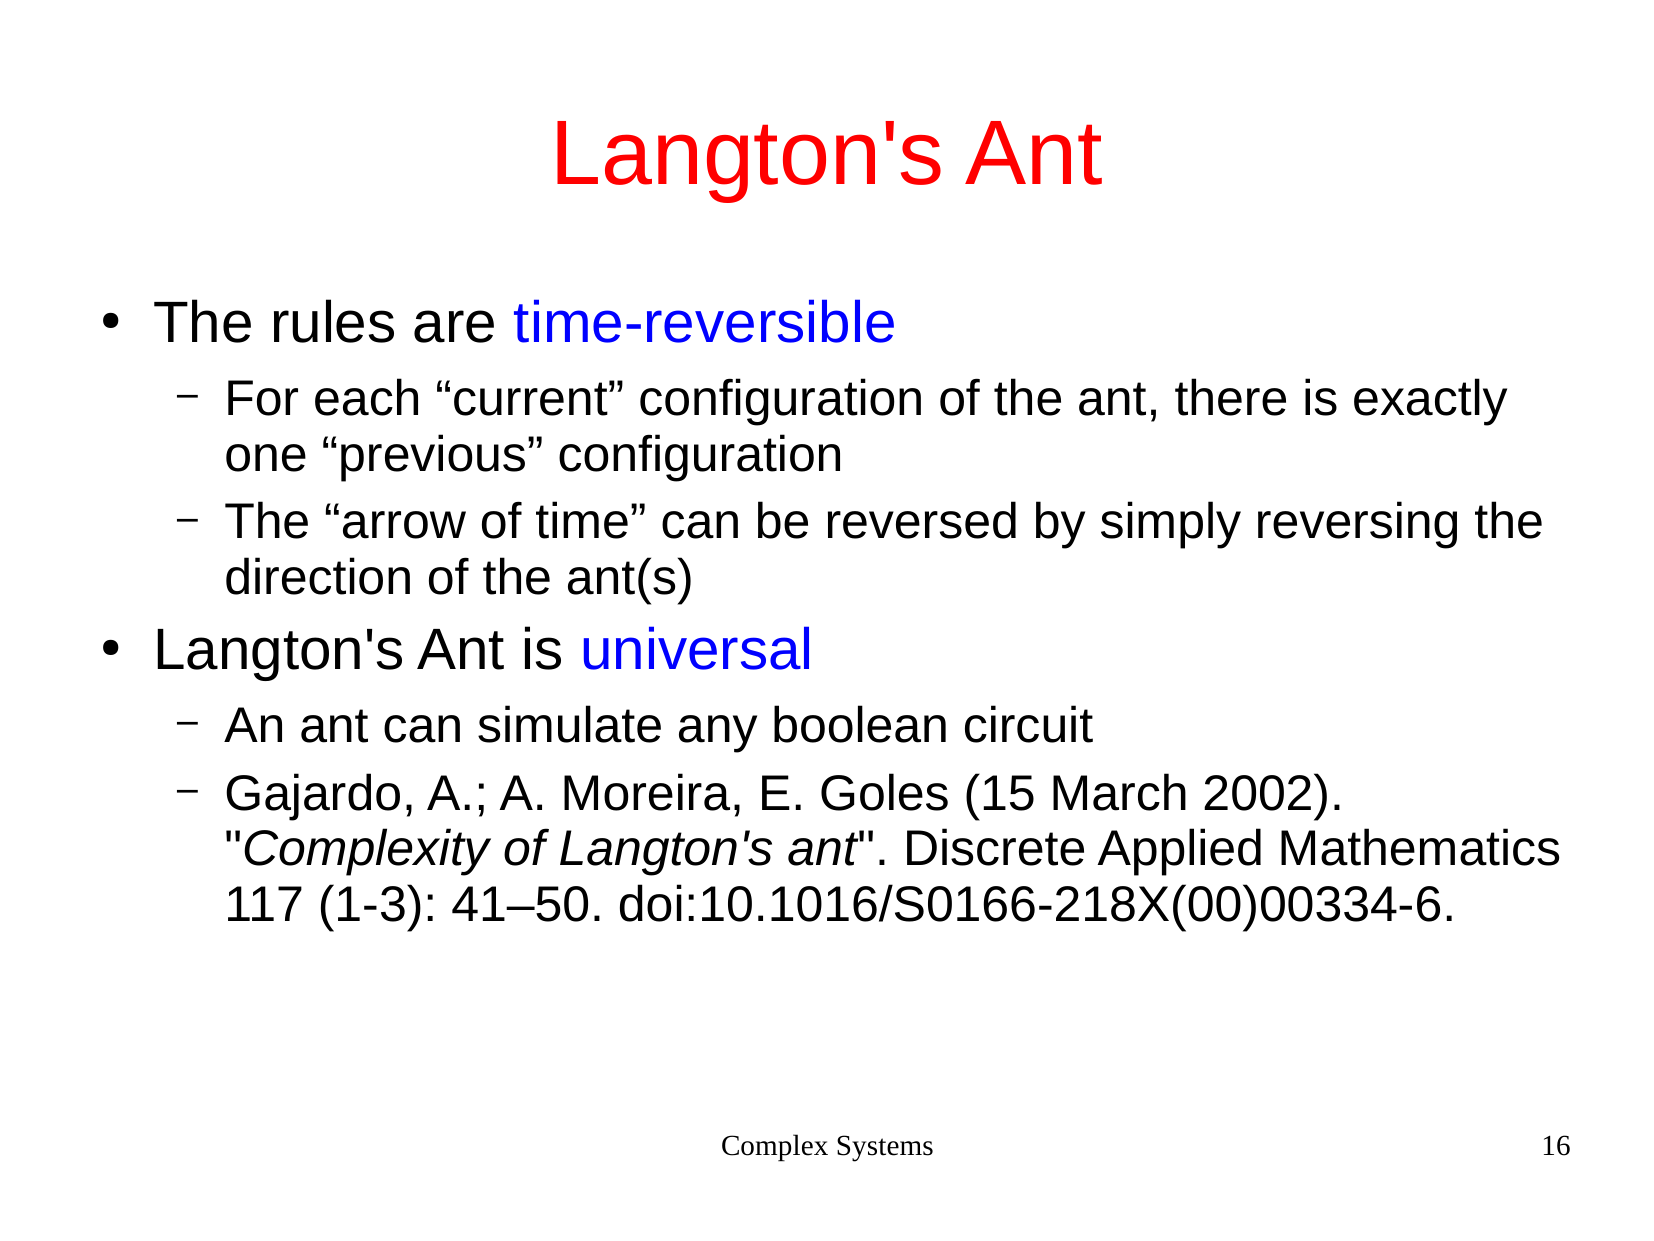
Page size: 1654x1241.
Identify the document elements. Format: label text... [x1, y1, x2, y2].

title Langton's Ant [82, 49, 1571, 257]
list The rules are time-reversible For each “current” configuration of the ant, there is exactly one “previous” configuration The “arrow of time” can be reversed by simply reversing the direction of the ant(s) Langton's Ant is universal An ant can simulate any boolean circuit Gajardo, A.; A. Moreira, E. Goles (15 March 2002). "Complexity of Langton's ant". Discrete Applied Mathematics 117 (1-3): 41–50. doi:10.1016/S0166-218X(00)00334-6. [82, 290, 1571, 1109]
